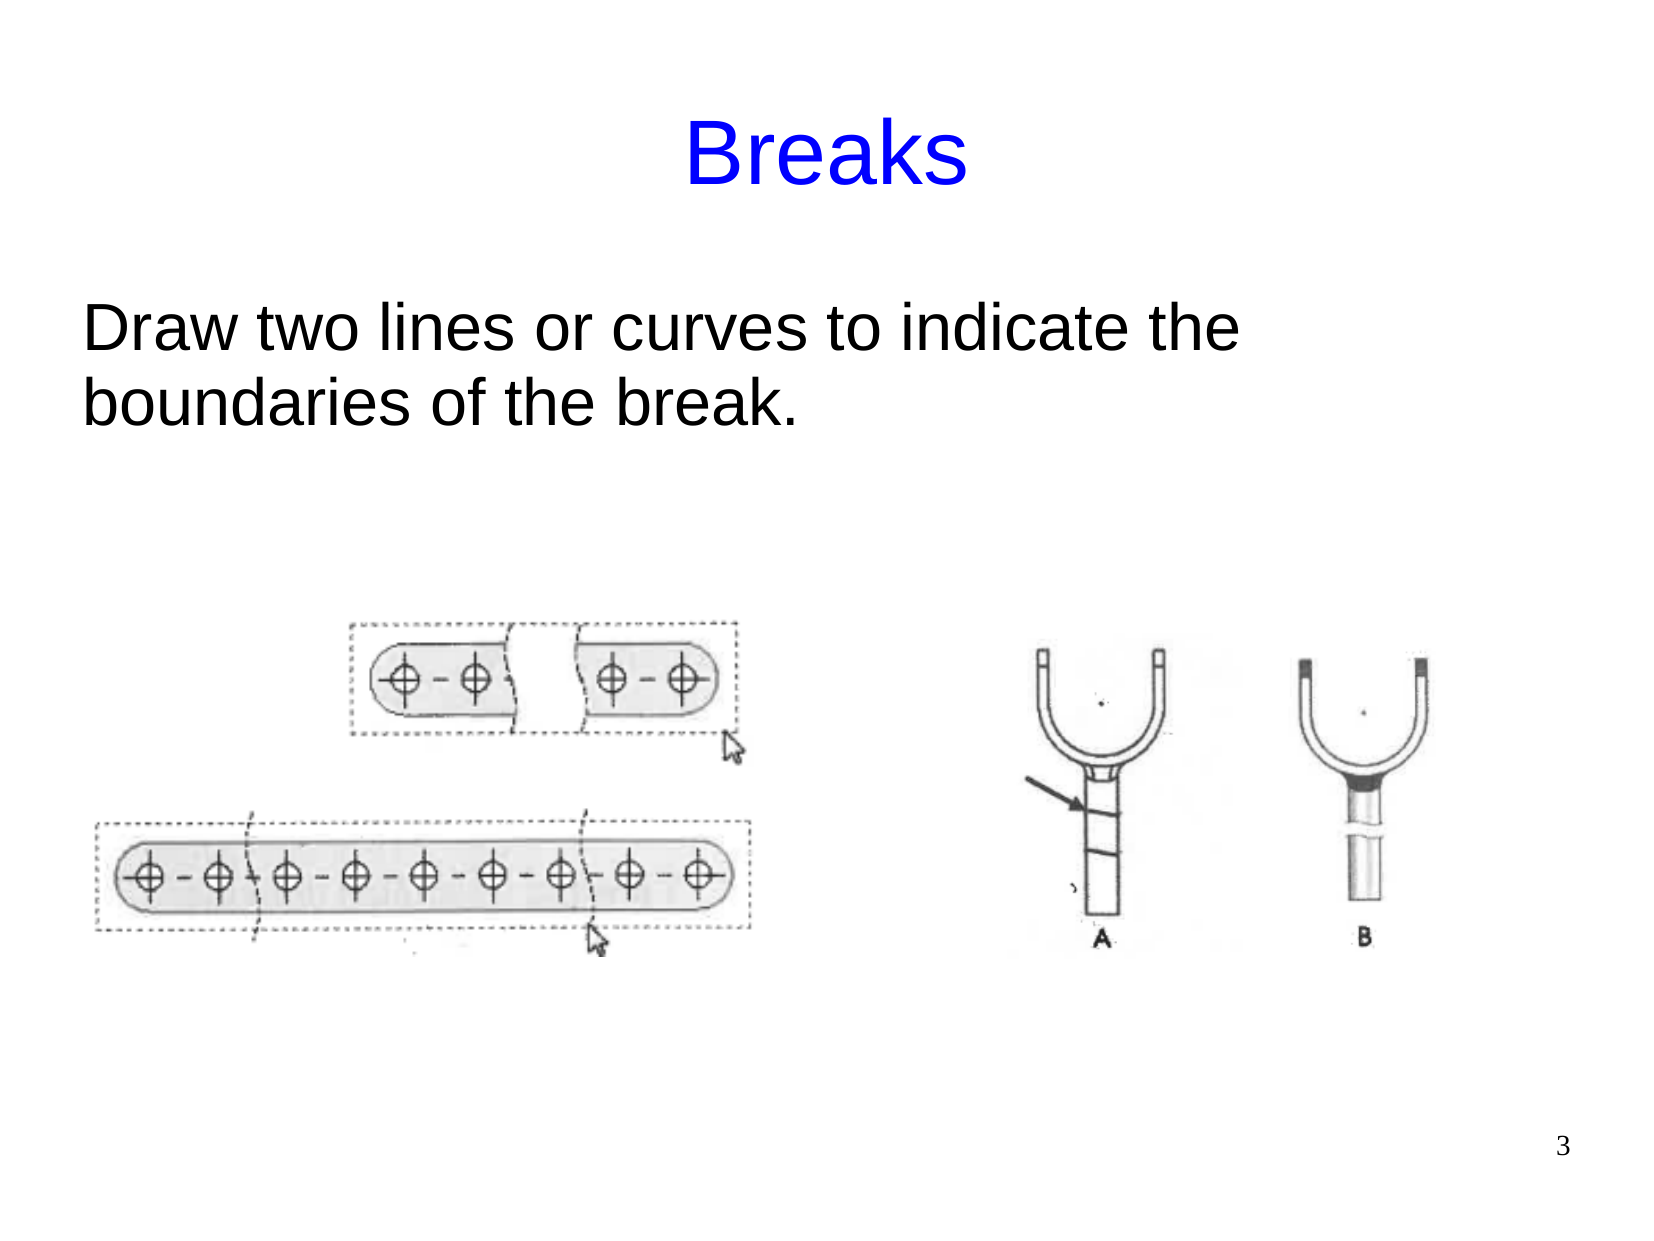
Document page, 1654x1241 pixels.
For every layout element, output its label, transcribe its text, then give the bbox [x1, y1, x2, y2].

list Draw two lines or curves to indicate the boundaries of the break. [82, 290, 1538, 1010]
title Breaks [82, 49, 1571, 257]
picture [73, 598, 772, 957]
picture [992, 633, 1442, 959]
